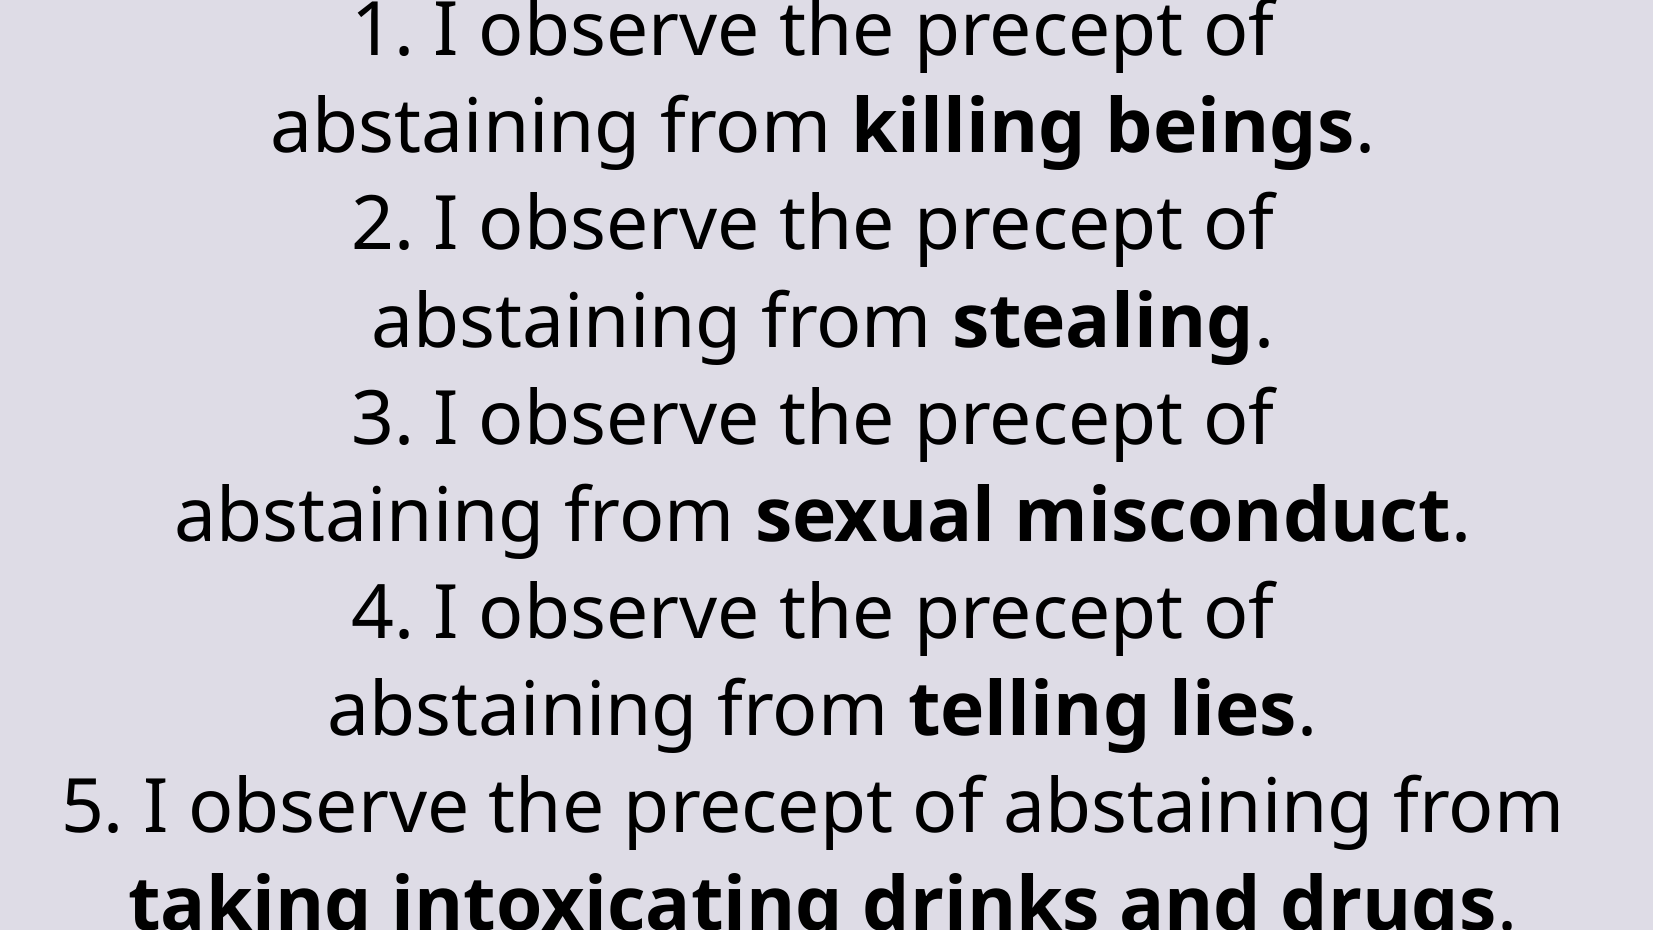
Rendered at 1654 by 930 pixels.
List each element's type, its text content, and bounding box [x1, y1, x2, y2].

subtitle 1. I observe the precept of abstaining from killing beings. 2. I observe the precept of abstaining from stealing. 3. I observe the precept of abstaining from sexual misconduct. 4. I observe the precept of abstaining from telling lies. 5. I observe the precept of abstaining from taking intoxicating drinks and drugs. [0, 0, 1650, 930]
